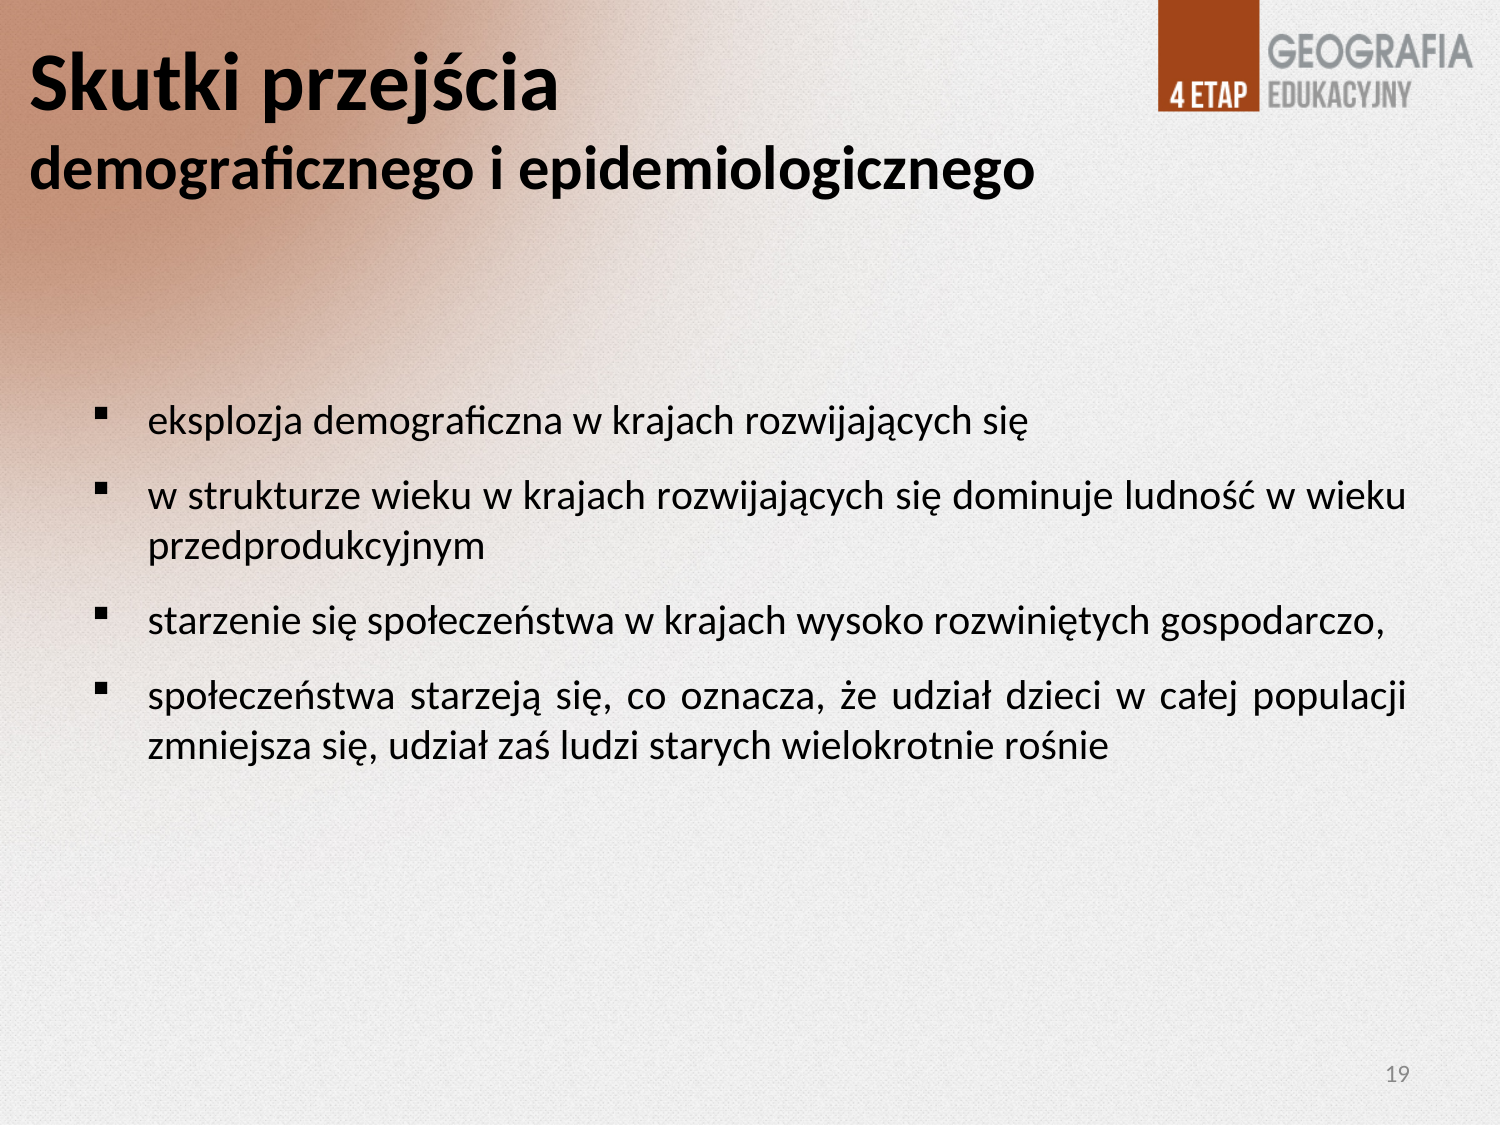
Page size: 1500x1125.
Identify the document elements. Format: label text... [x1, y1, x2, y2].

text_box eksplozja demograficzna w krajach rozwijających się w strukturze wieku w krajach rozwijających się dominuje ludność w wieku przedprodukcyjnym starzenie się społeczeństwa w krajach wysoko rozwiniętych gospodarczo, społeczeństwa starzeją się, co oznacza, że udział dzieci w całej populacji zmniejsza się, udział zaś ludzi starych wielokrotnie rośnie [76, 385, 1424, 851]
text_box Skutki przejścia demograficznego i epidemiologicznego [14, 19, 1365, 210]
picture [0, 0, 1500, 1125]
text_box <numer> [1074, 1042, 1426, 1103]
